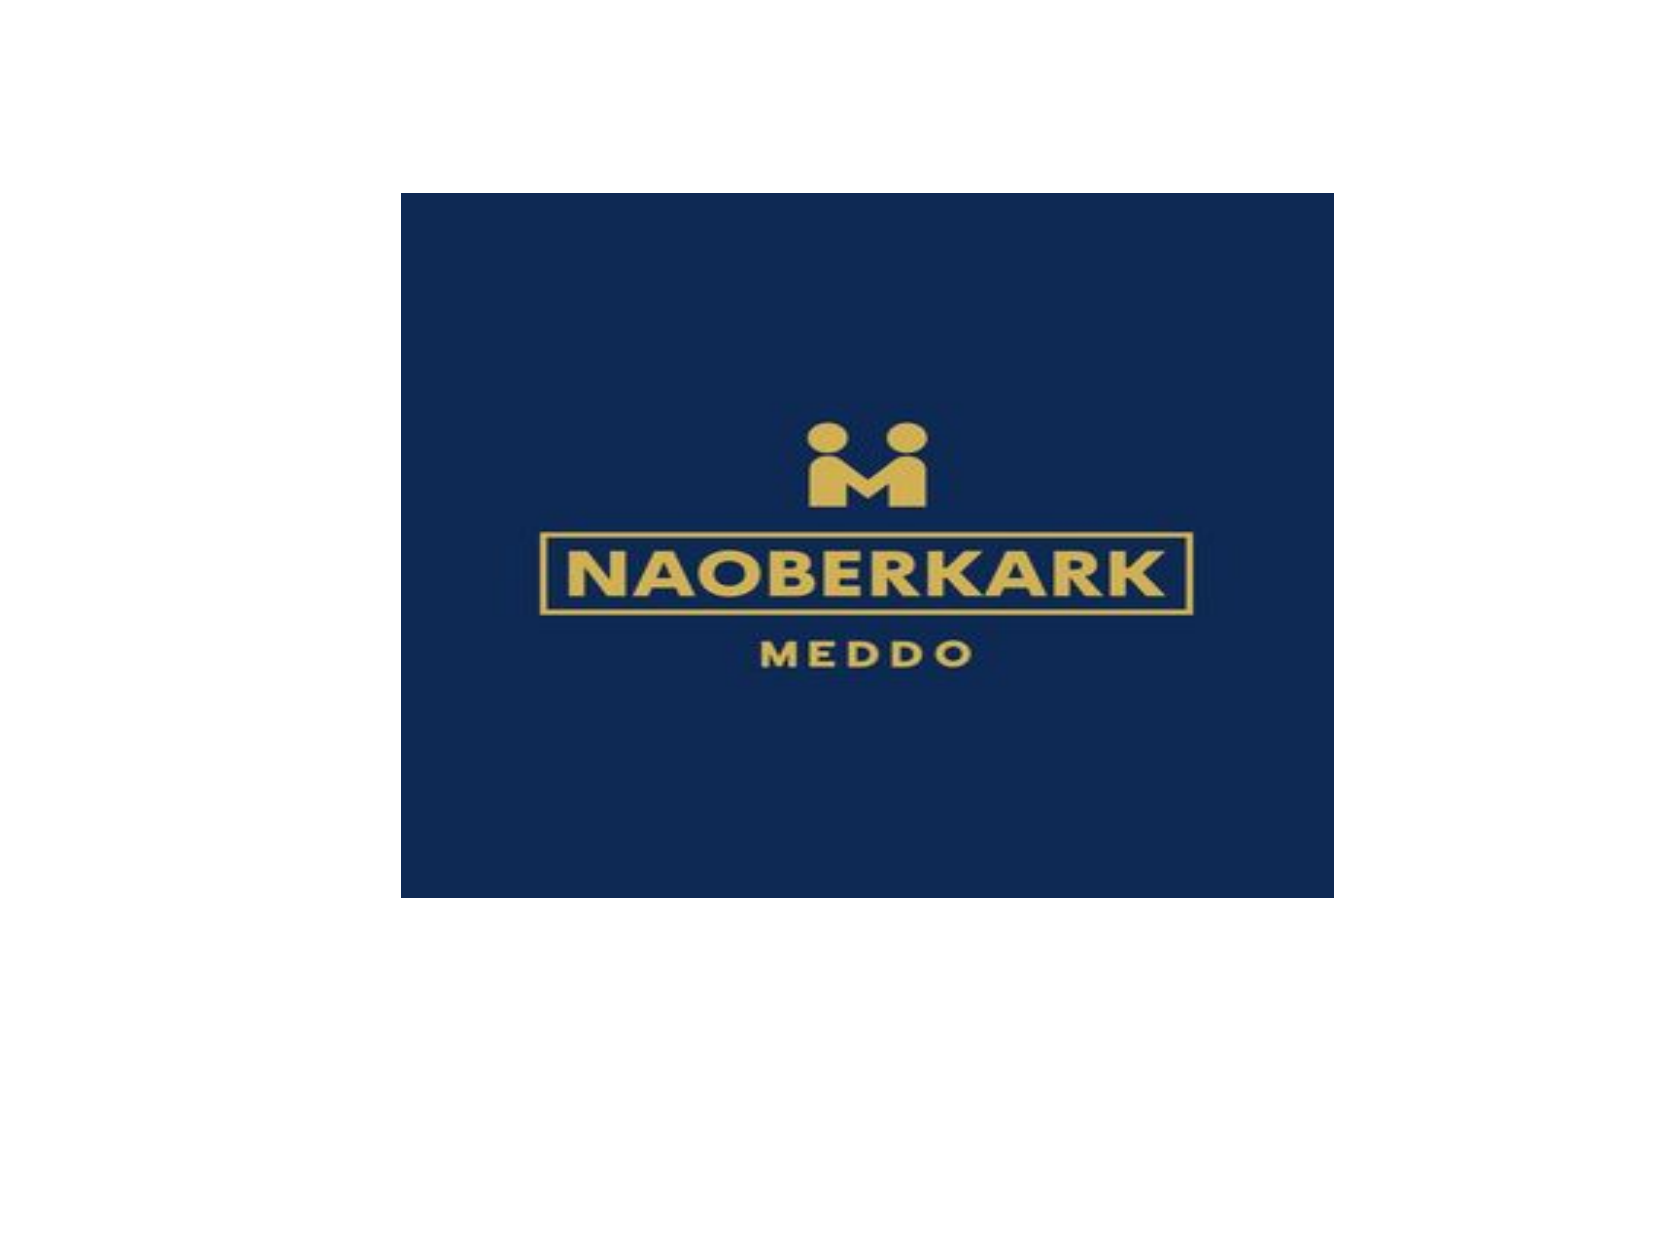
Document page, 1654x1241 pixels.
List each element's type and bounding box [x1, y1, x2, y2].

picture [401, 193, 1334, 898]
